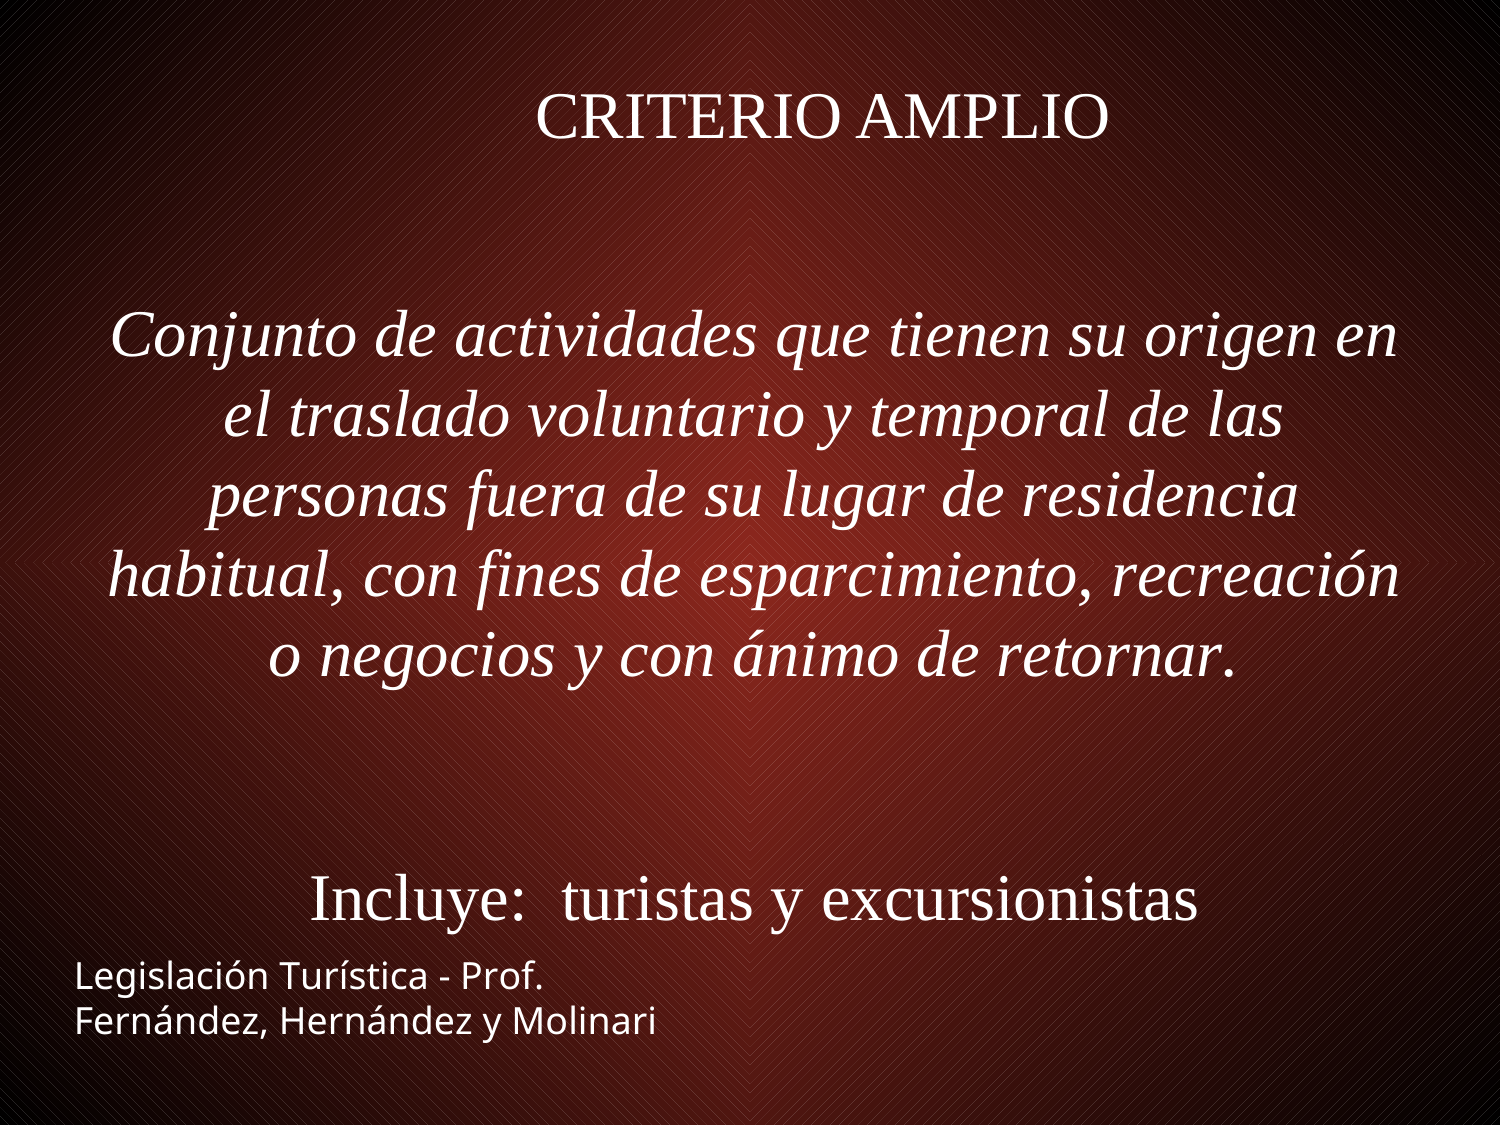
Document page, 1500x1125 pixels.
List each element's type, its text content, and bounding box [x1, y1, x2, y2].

text_box Legislación Turística - Prof. Fernández, Hernández y Molinari [59, 944, 758, 995]
text_box Conjunto de actividades que tienen su origen en el traslado voluntario y temporal de las personas fuera de su lugar de residencia habitual, con fines de esparcimiento, recreación o negocios y con ánimo de retornar. Incluye: turistas y excursionistas [75, 165, 1426, 916]
title CRITERIO AMPLIO [75, 43, 1426, 165]
